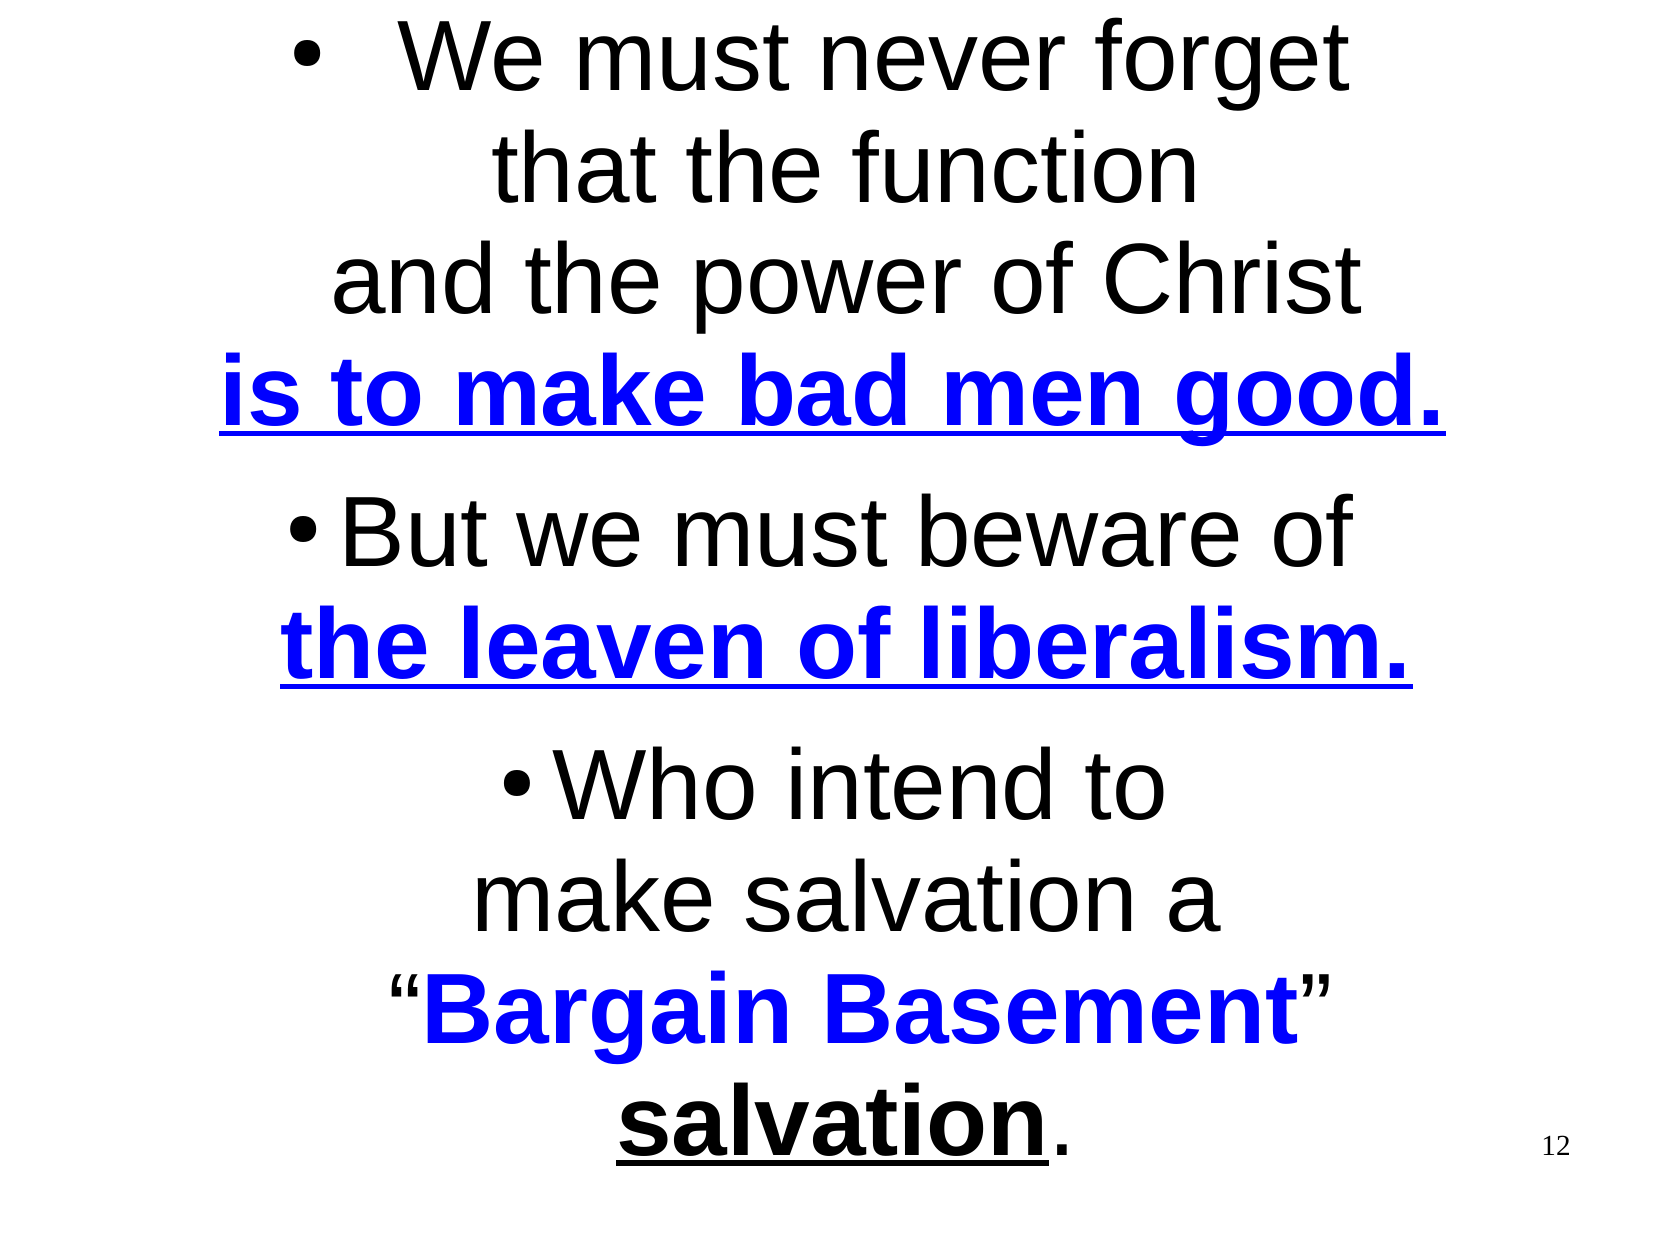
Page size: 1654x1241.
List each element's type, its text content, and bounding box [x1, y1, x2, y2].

list We must never forget that the function and the power of Christ is to make bad men good. But we must beware of the leaven of liberalism. Who intend to make salvation a “Bargain Basement” salvation. [0, 0, 1651, 1238]
